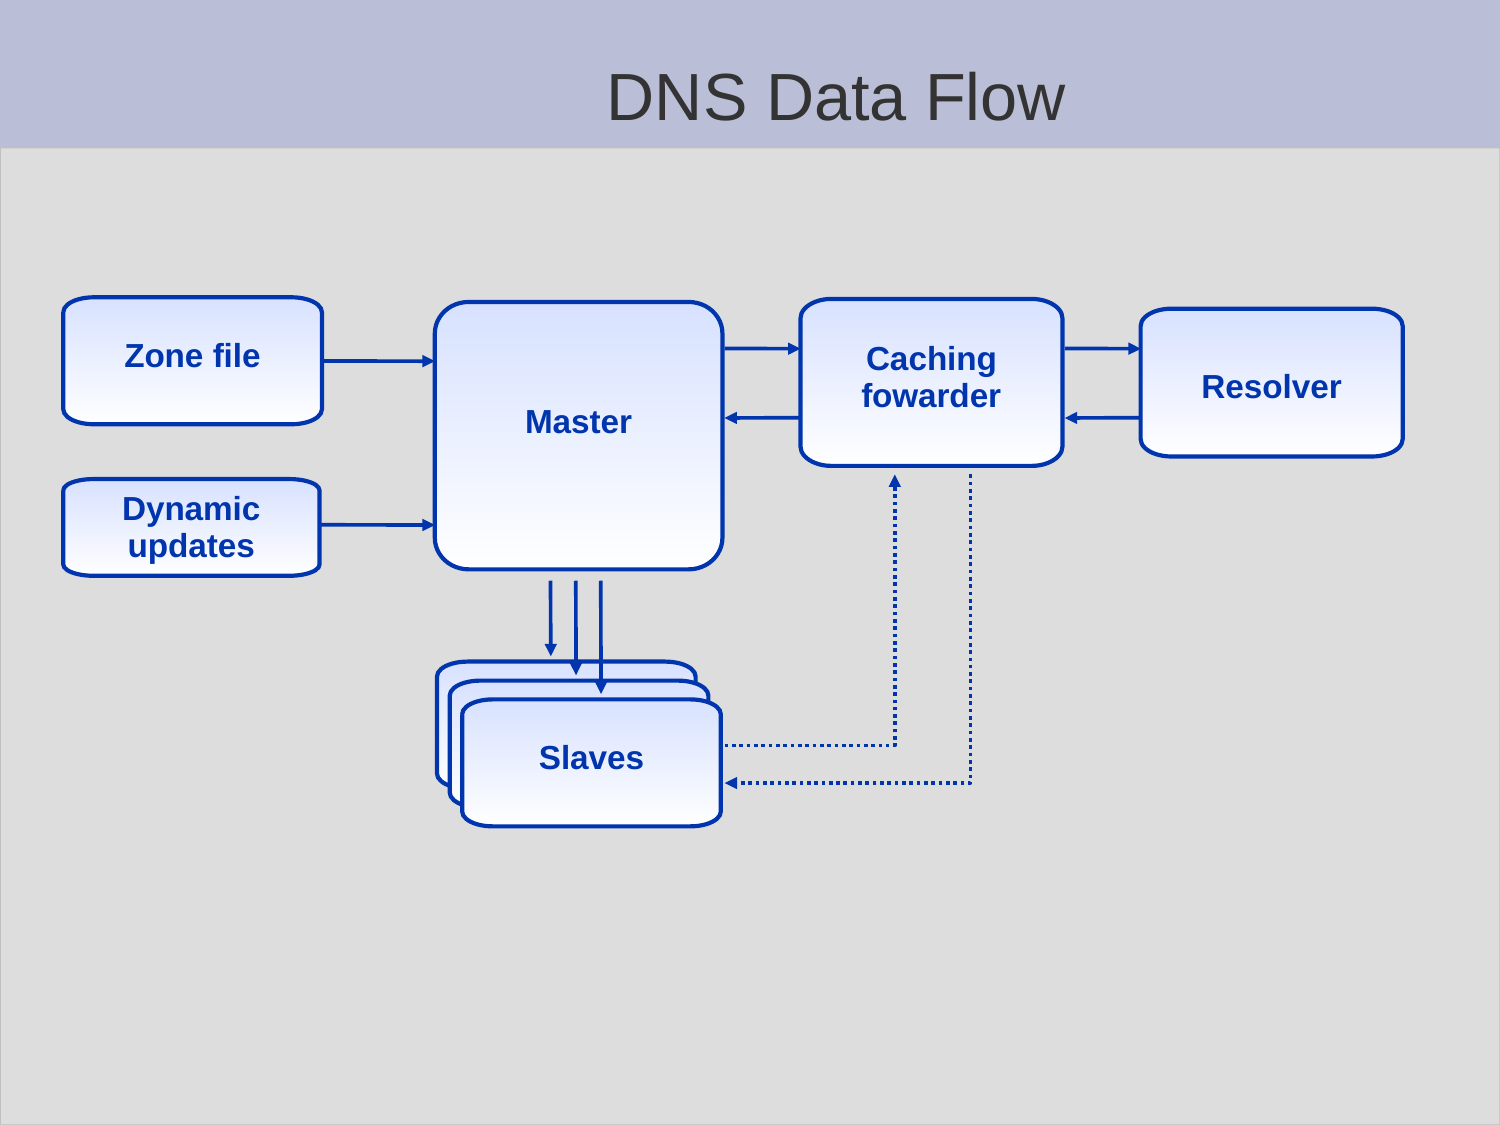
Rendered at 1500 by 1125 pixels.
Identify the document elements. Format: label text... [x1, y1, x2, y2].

text_box Master [434, 301, 723, 570]
text_box Caching fowarder [800, 298, 1063, 466]
text_box Slaves [603, 661, 696, 683]
text_box Slaves [462, 699, 721, 827]
text_box Dynamic updates [63, 479, 320, 576]
text_box Slaves [449, 680, 709, 805]
text_box Slaves [437, 661, 599, 786]
text_box Resolver [1140, 308, 1403, 457]
title DNS Data Flow [196, 52, 1477, 157]
text_box Zone file [63, 297, 322, 425]
